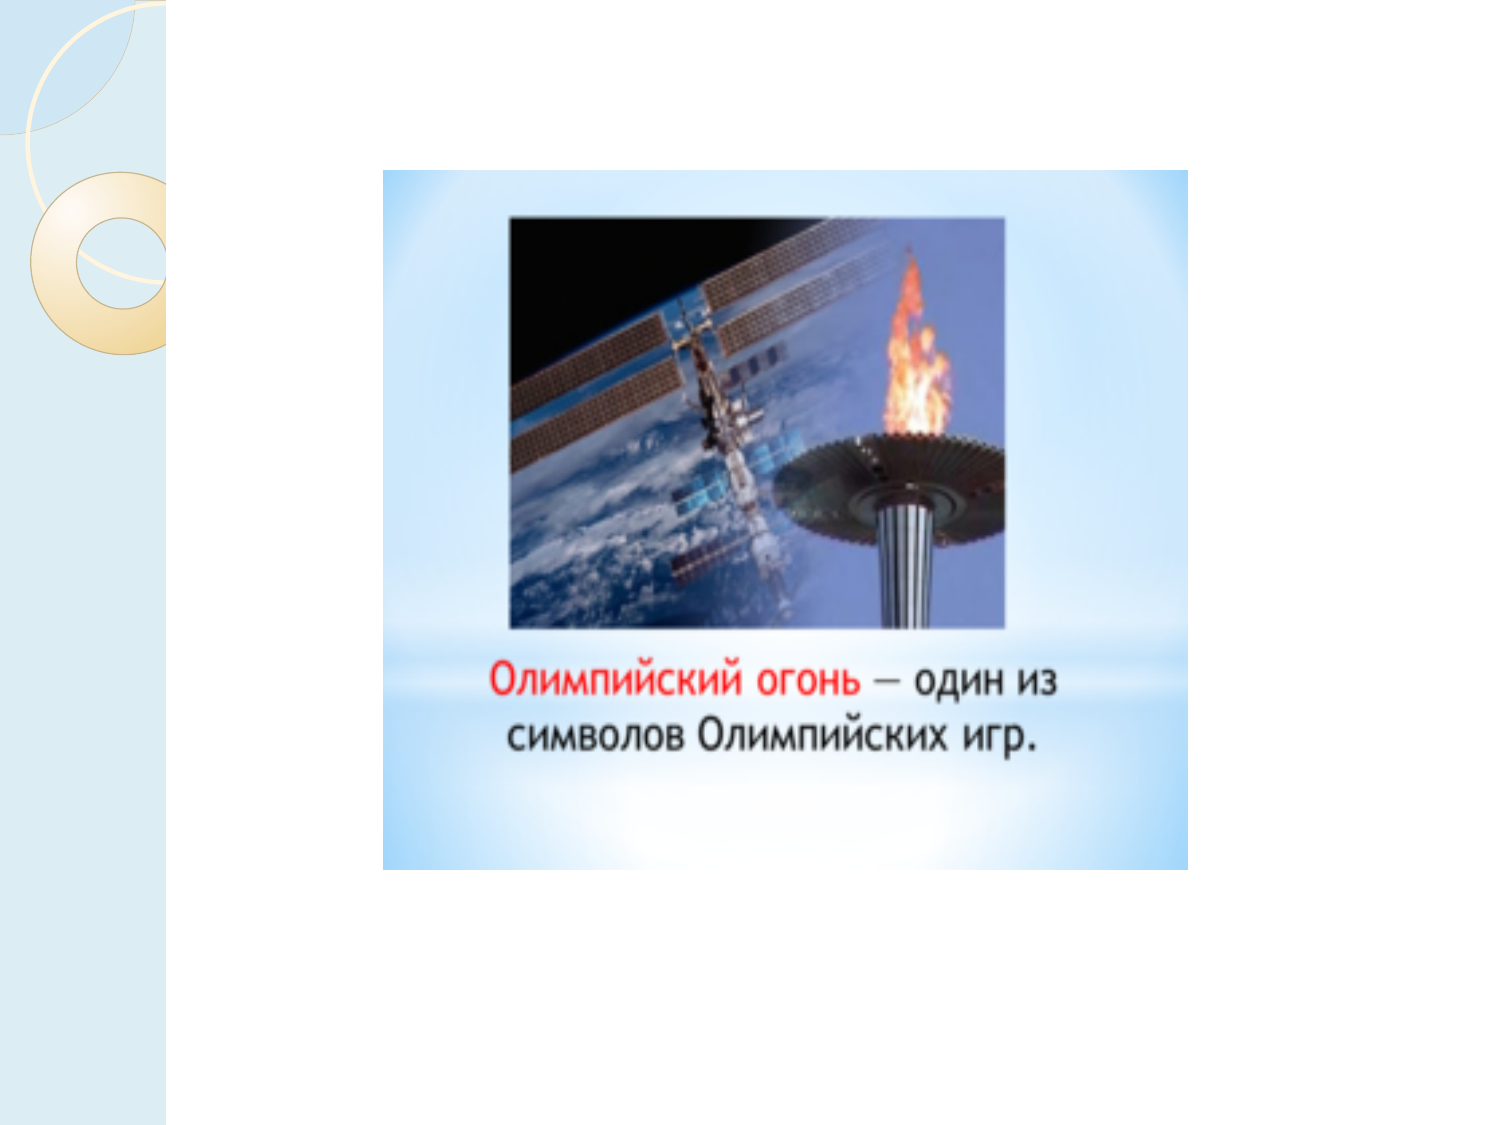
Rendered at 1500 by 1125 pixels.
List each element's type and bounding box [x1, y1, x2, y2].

picture [383, 170, 1188, 870]
